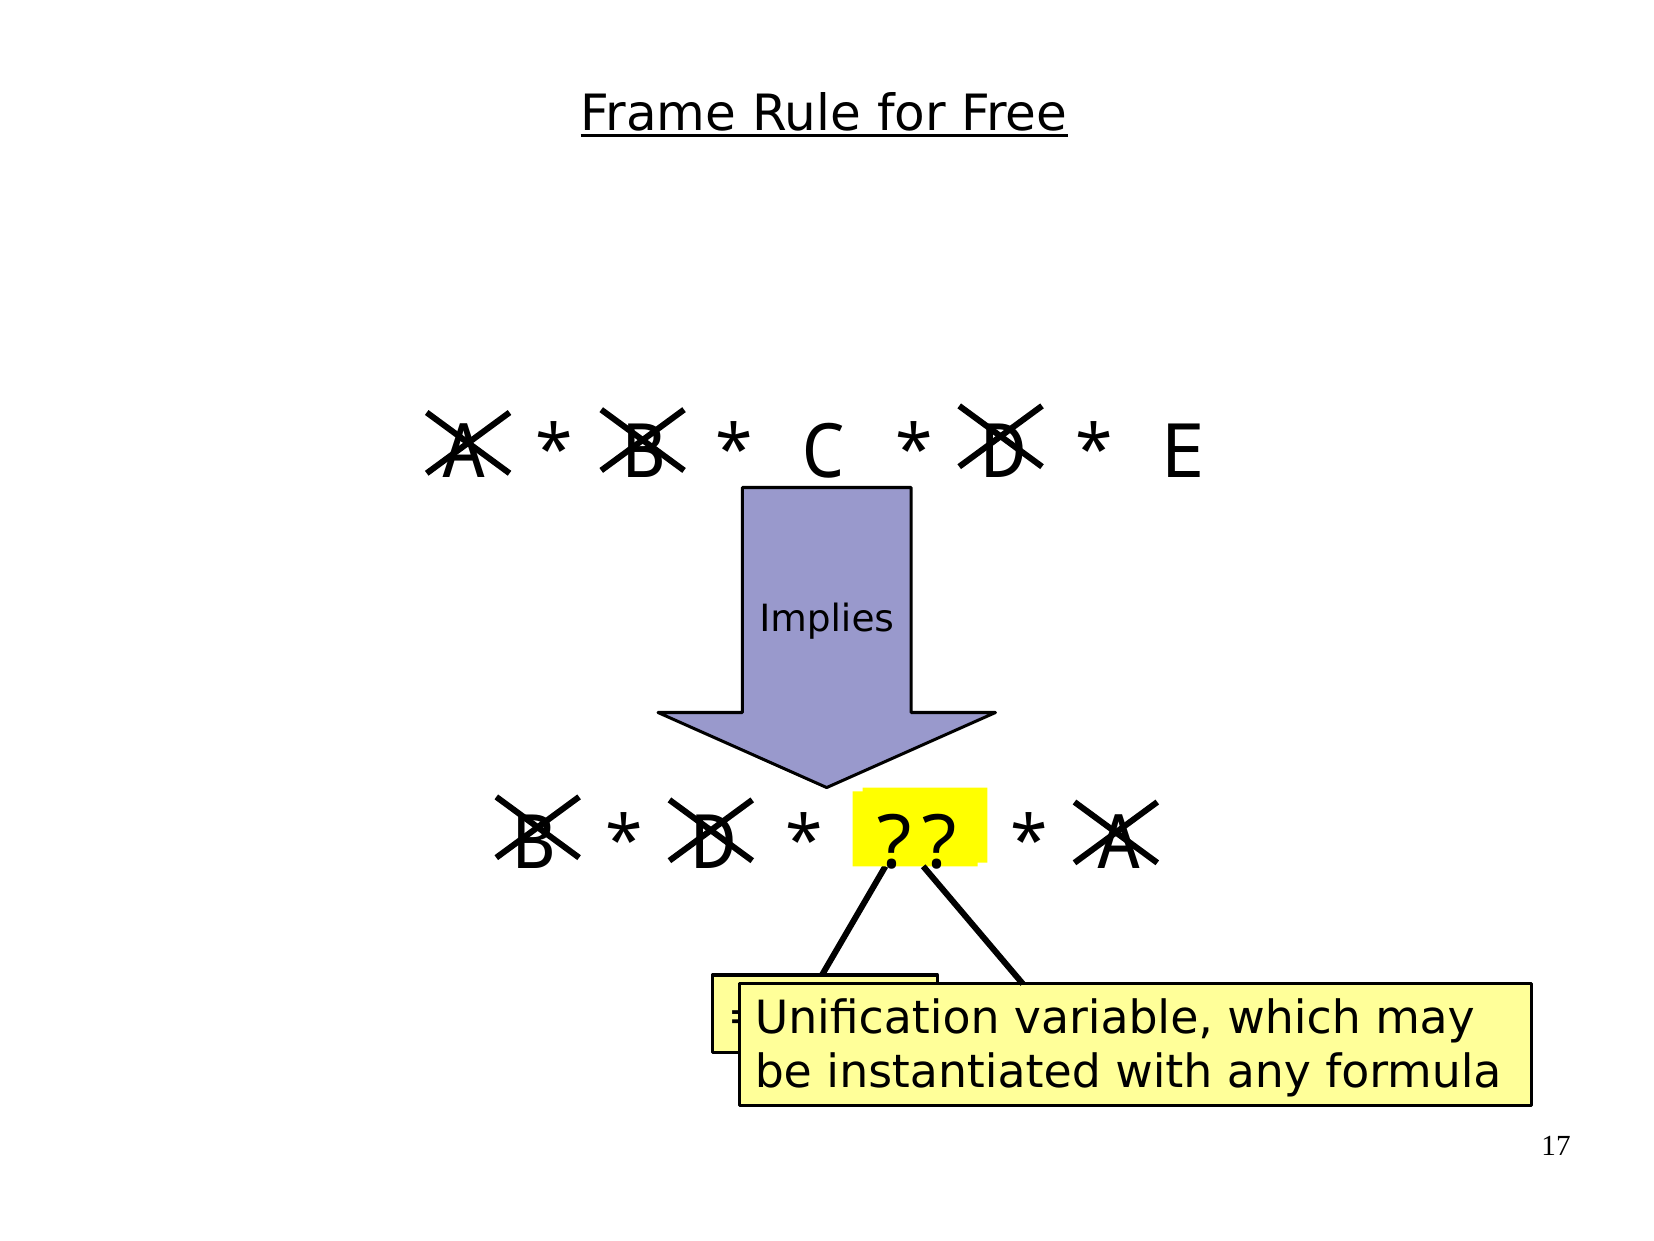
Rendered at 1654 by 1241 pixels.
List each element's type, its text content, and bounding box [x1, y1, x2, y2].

text_box Implies [657, 487, 996, 788]
text_box = C * E [712, 975, 938, 1046]
text_box Frame Rule for Free [565, 76, 1088, 151]
text_box A * B * C * D * E [426, 390, 1227, 488]
text_box Unification variable, which may be instantiated with any formula [739, 983, 1532, 1106]
text_box A * B * C * D * E [426, 417, 461, 469]
text_box B * D * ?? * A [496, 780, 1158, 879]
text_box B * D * ?? * A [496, 802, 531, 853]
text_box B * D * ?? * A [1122, 806, 1158, 858]
